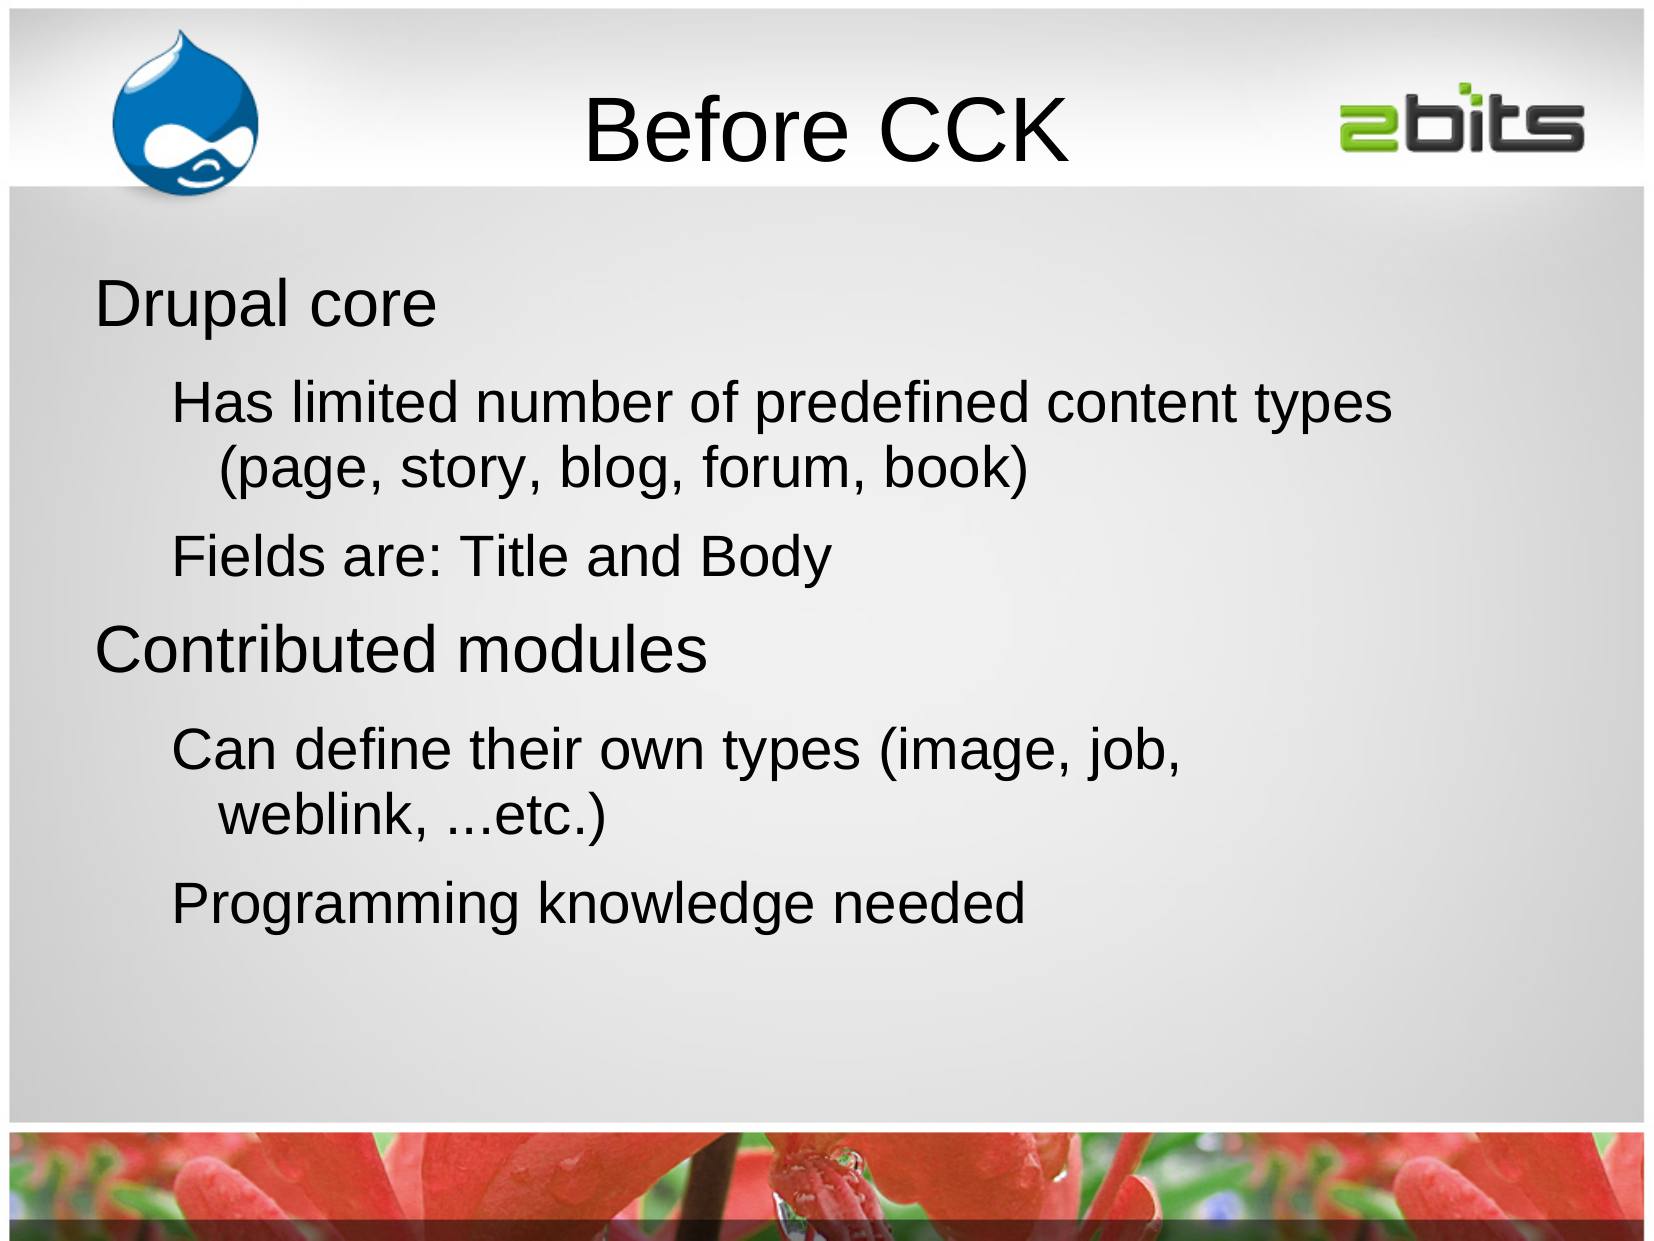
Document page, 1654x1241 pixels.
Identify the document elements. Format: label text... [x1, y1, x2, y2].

title Before CCK [82, 33, 1571, 226]
picture [0, 0, 1654, 1241]
list Drupal core Has limited number of predefined content types (page, story, blog, forum, book) Fields are: Title and Body Contributed modules Can define their own types (image, job, weblink, ...etc.) Programming knowledge needed [76, 265, 1565, 1114]
